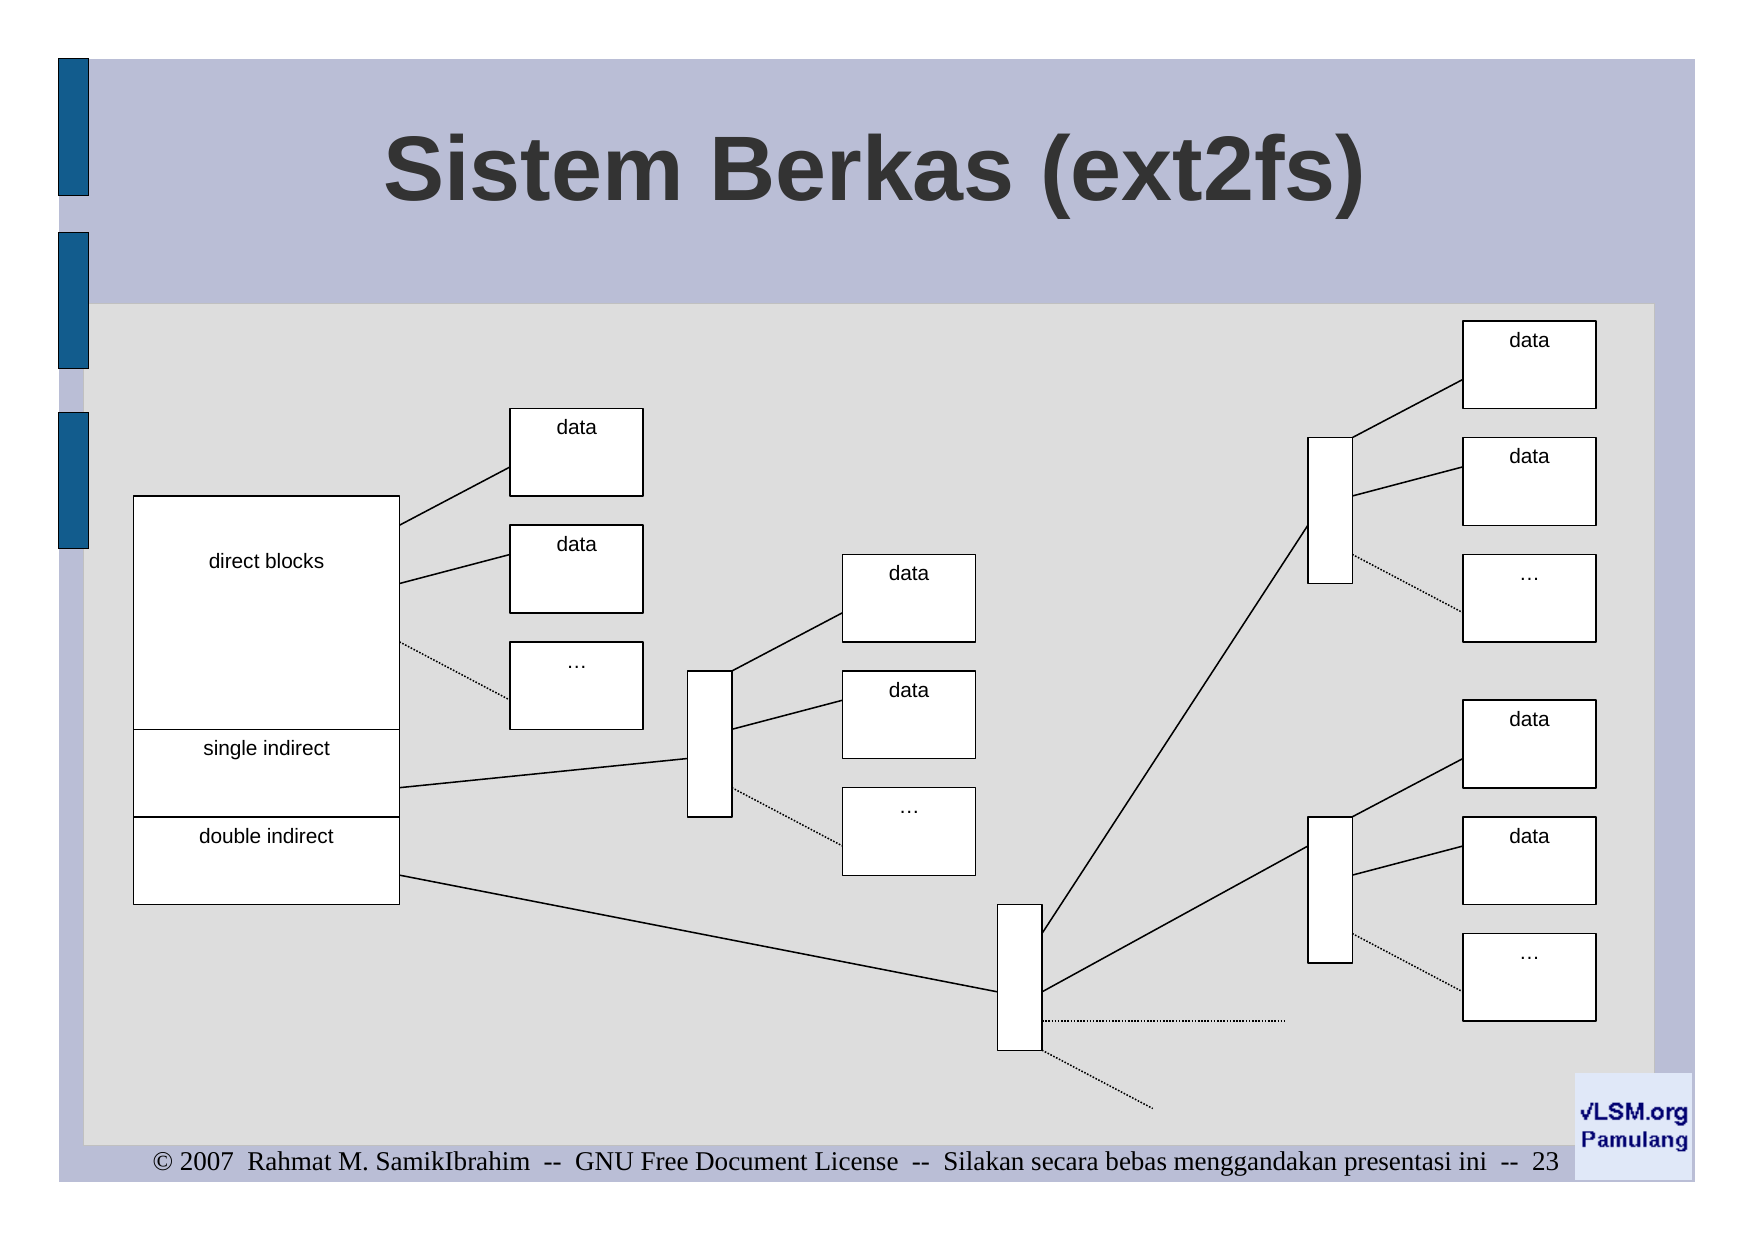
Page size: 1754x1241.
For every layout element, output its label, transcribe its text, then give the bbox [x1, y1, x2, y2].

text_box [687, 671, 732, 817]
text_box … [842, 787, 976, 876]
text_box data [1462, 437, 1597, 526]
text_box … [510, 641, 644, 730]
text_box data [842, 554, 976, 642]
text_box single indirect [133, 729, 400, 816]
text_box [997, 904, 1043, 1051]
text_box data [510, 408, 644, 497]
text_box [1307, 816, 1353, 963]
text_box direct blocks [133, 496, 400, 729]
text_box data [842, 671, 976, 759]
picture [1575, 1073, 1692, 1180]
text_box data [510, 525, 644, 613]
title Sistem Berkas (ext2fs) [95, 74, 1655, 263]
text_box data [1462, 700, 1597, 788]
text_box data [1462, 321, 1597, 409]
text_box … [1462, 554, 1597, 642]
text_box double indirect [133, 816, 400, 905]
text_box data [1462, 816, 1597, 905]
text_box [1307, 437, 1353, 584]
text_box … [1462, 933, 1597, 1022]
